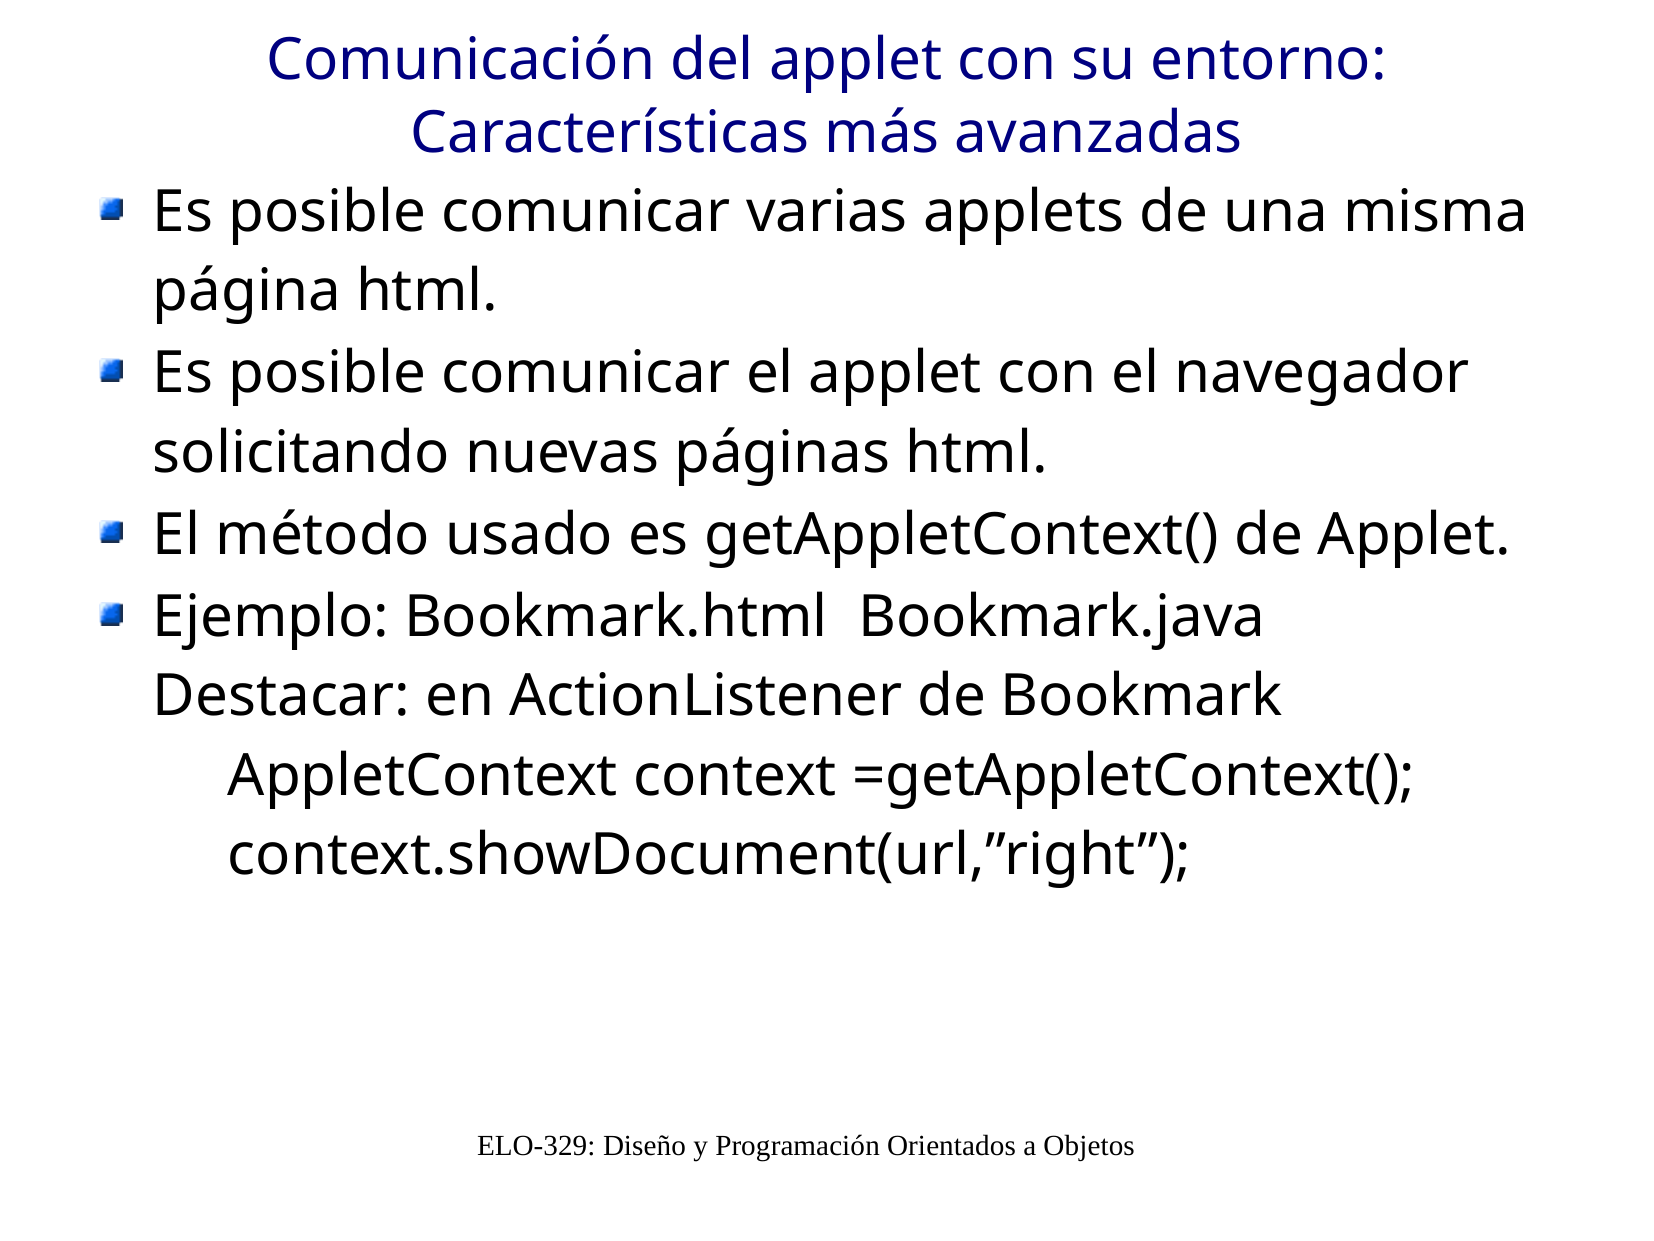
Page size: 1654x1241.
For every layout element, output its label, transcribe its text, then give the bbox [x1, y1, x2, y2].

list Es posible comunicar varias applets de una misma página html. Es posible comunicar el applet con el navegador solicitando nuevas páginas html. El método usado es getAppletContext() de Applet. Ejemplo: Bookmark.html Bookmark.java Destacar: en ActionListener de Bookmark AppletContext context =getAppletContext(); context.showDocument(url,”right”); [81, 169, 1571, 1099]
title Comunicación del applet con su entorno: Características más avanzadas [82, 20, 1571, 167]
